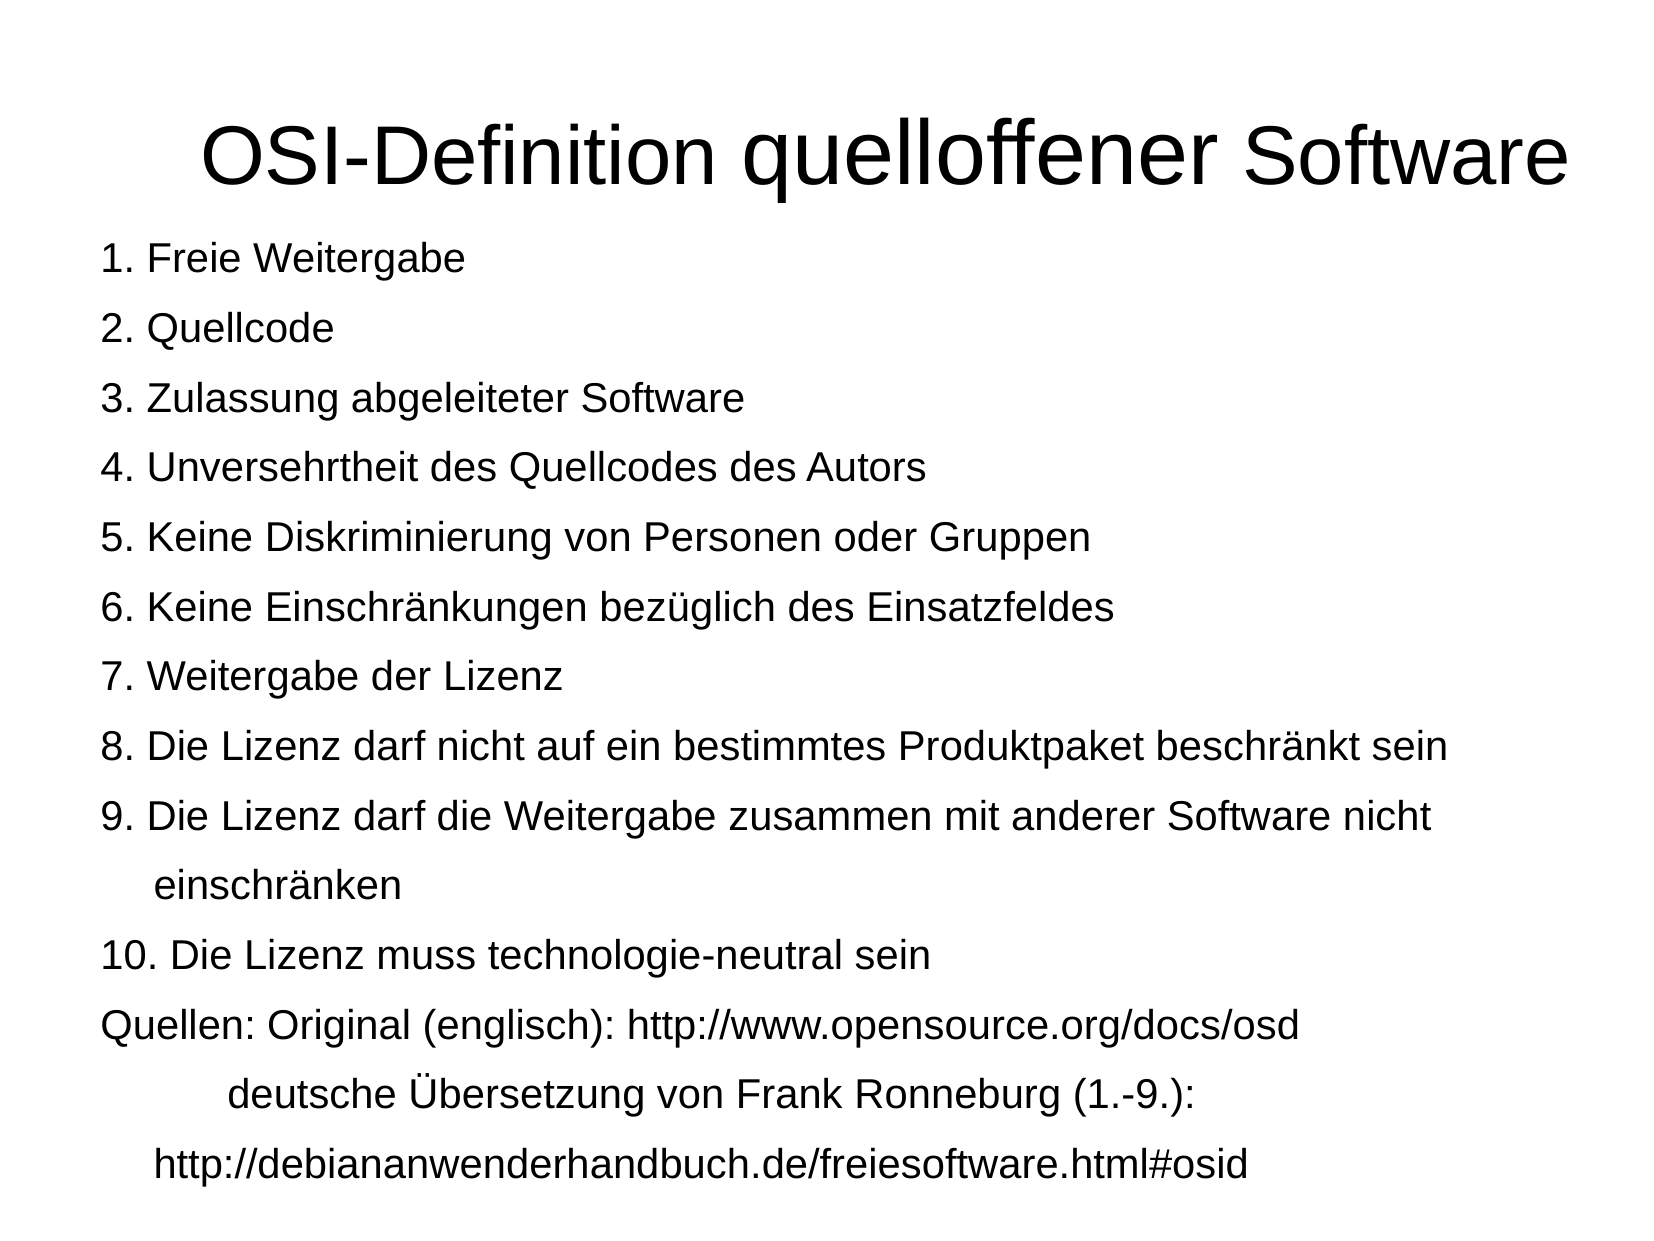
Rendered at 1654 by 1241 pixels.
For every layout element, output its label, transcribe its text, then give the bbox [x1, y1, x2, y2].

subtitle 1. Freie Weitergabe 2. Quellcode 3. Zulassung abgeleiteter Software 4. Unversehrtheit des Quellcodes des Autors 5. Keine Diskriminierung von Personen oder Gruppen 6. Keine Einschränkungen bezüglich des Einsatzfeldes 7. Weitergabe der Lizenz 8. Die Lizenz darf nicht auf ein bestimmtes Produktpaket beschränkt sein 9. Die Lizenz darf die Weitergabe zusammen mit anderer Software nicht einschränken 10. Die Lizenz muss technologie-neutral sein Quellen: Original (englisch): http://www.opensource.org/docs/osd deutsche Übersetzung von Frank Ronneburg (1.-9.): http://debiananwenderhandbuch.de/freiesoftware.html#osid [82, 223, 1571, 1176]
title OSI-Definition quelloffener Software [82, 56, 1571, 223]
